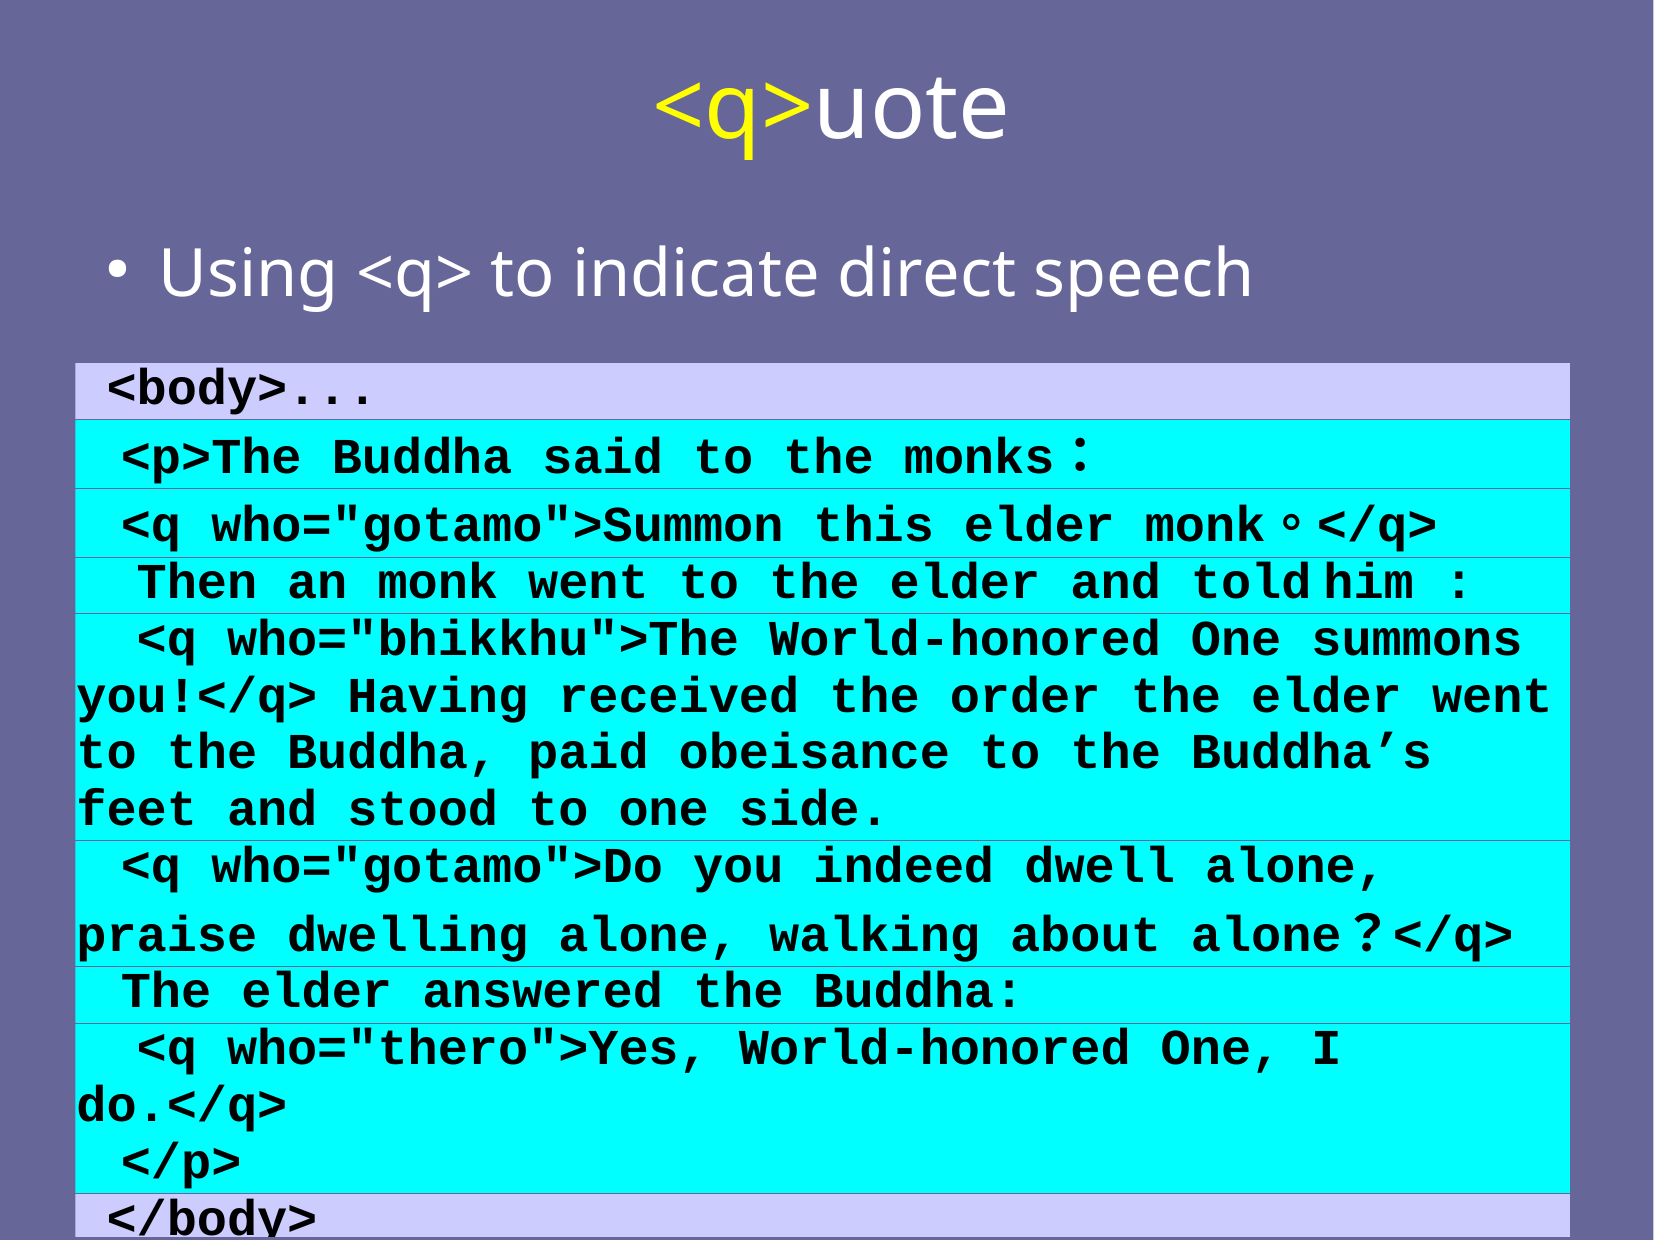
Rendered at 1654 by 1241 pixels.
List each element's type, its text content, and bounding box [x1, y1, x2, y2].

list Using <q> to indicate direct speech [87, 225, 1501, 362]
title <q>uote [125, 0, 1538, 208]
chart [75, 362, 1571, 1237]
